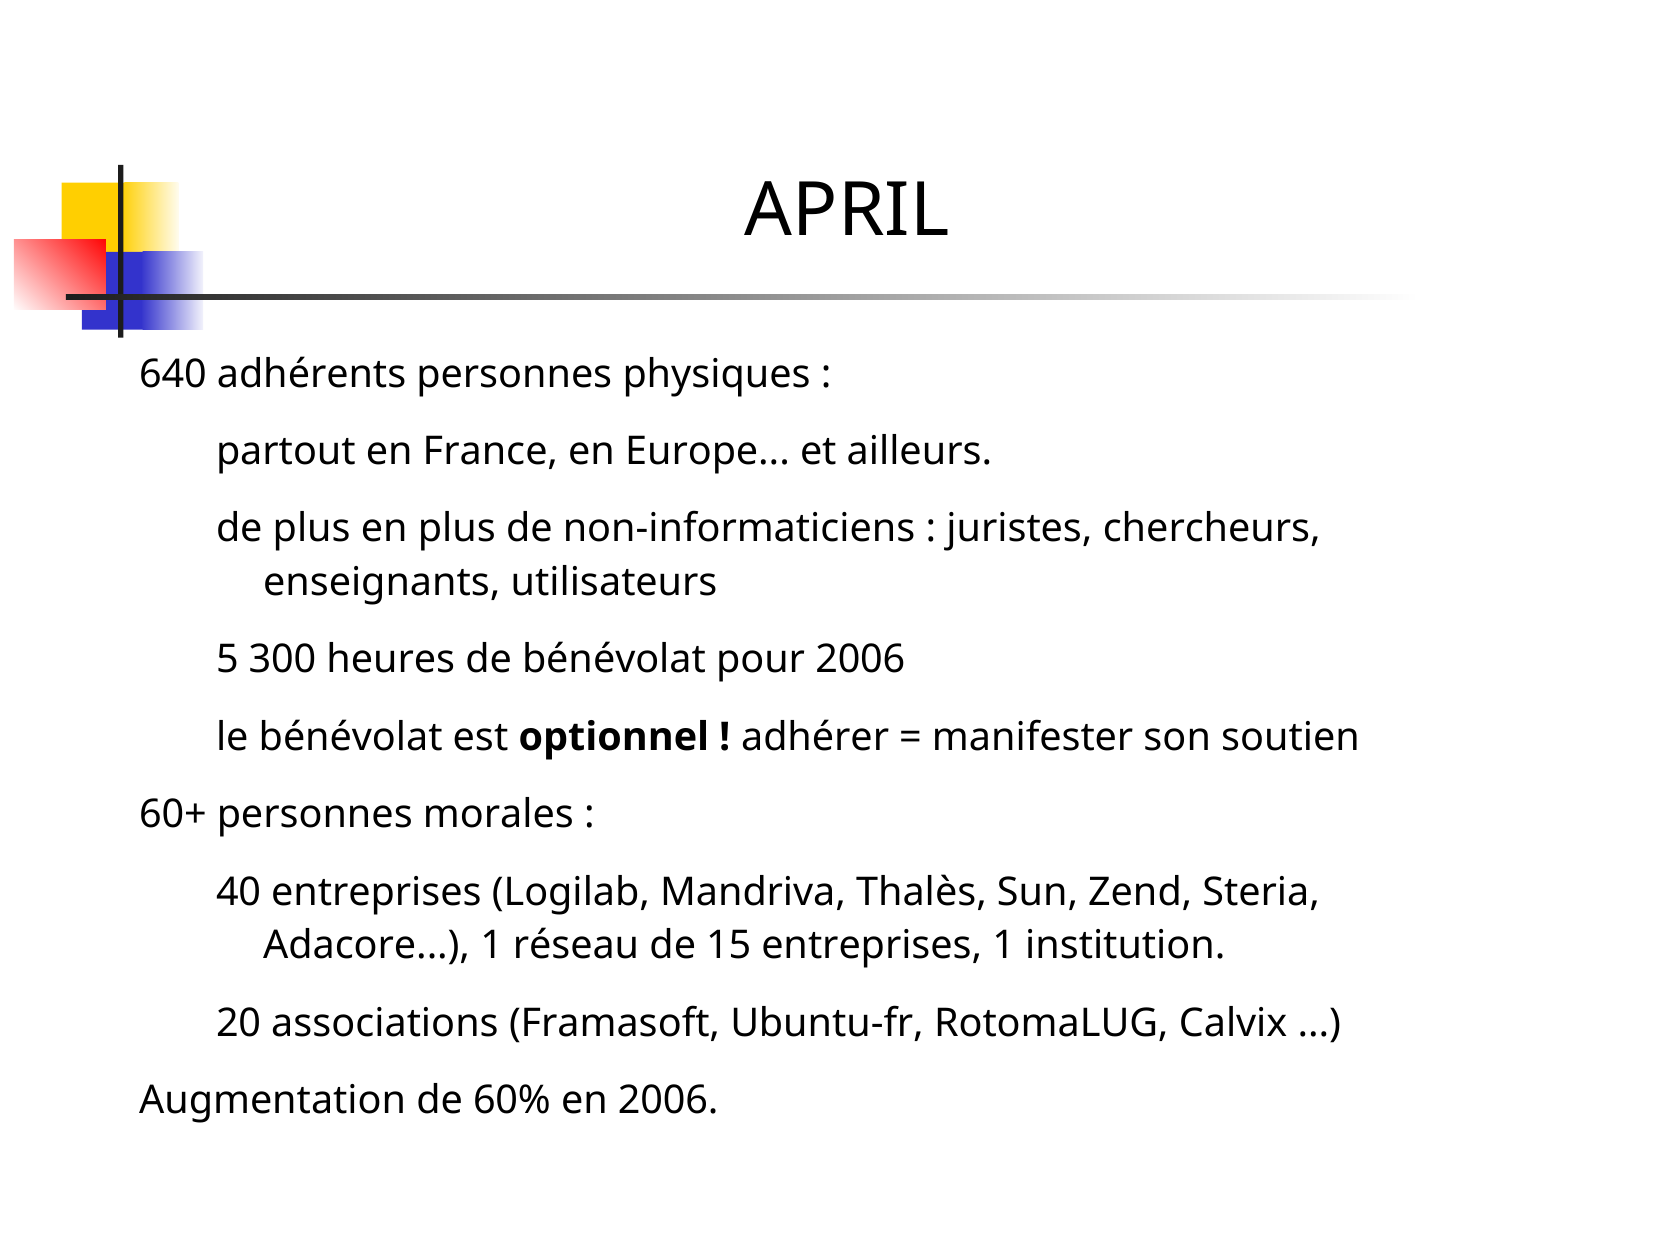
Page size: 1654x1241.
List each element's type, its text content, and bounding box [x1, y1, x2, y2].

title APRIL [121, 110, 1534, 303]
list 640 adhérents personnes physiques : partout en France, en Europe... et ailleurs. de plus en plus de non-informaticiens : juristes, chercheurs, enseignants, utilisateurs 5 300 heures de bénévolat pour 2006 le bénévolat est optionnel ! adhérer = manifester son soutien 60+ personnes morales : 40 entreprises (Logilab, Mandriva, Thalès, Sun, Zend, Steria, Adacore...), 1 réseau de 15 entreprises, 1 institution. 20 associations (Framasoft, Ubuntu-fr, RotomaLUG, Calvix ...) Augmentation de 60% en 2006. [121, 344, 1534, 1112]
